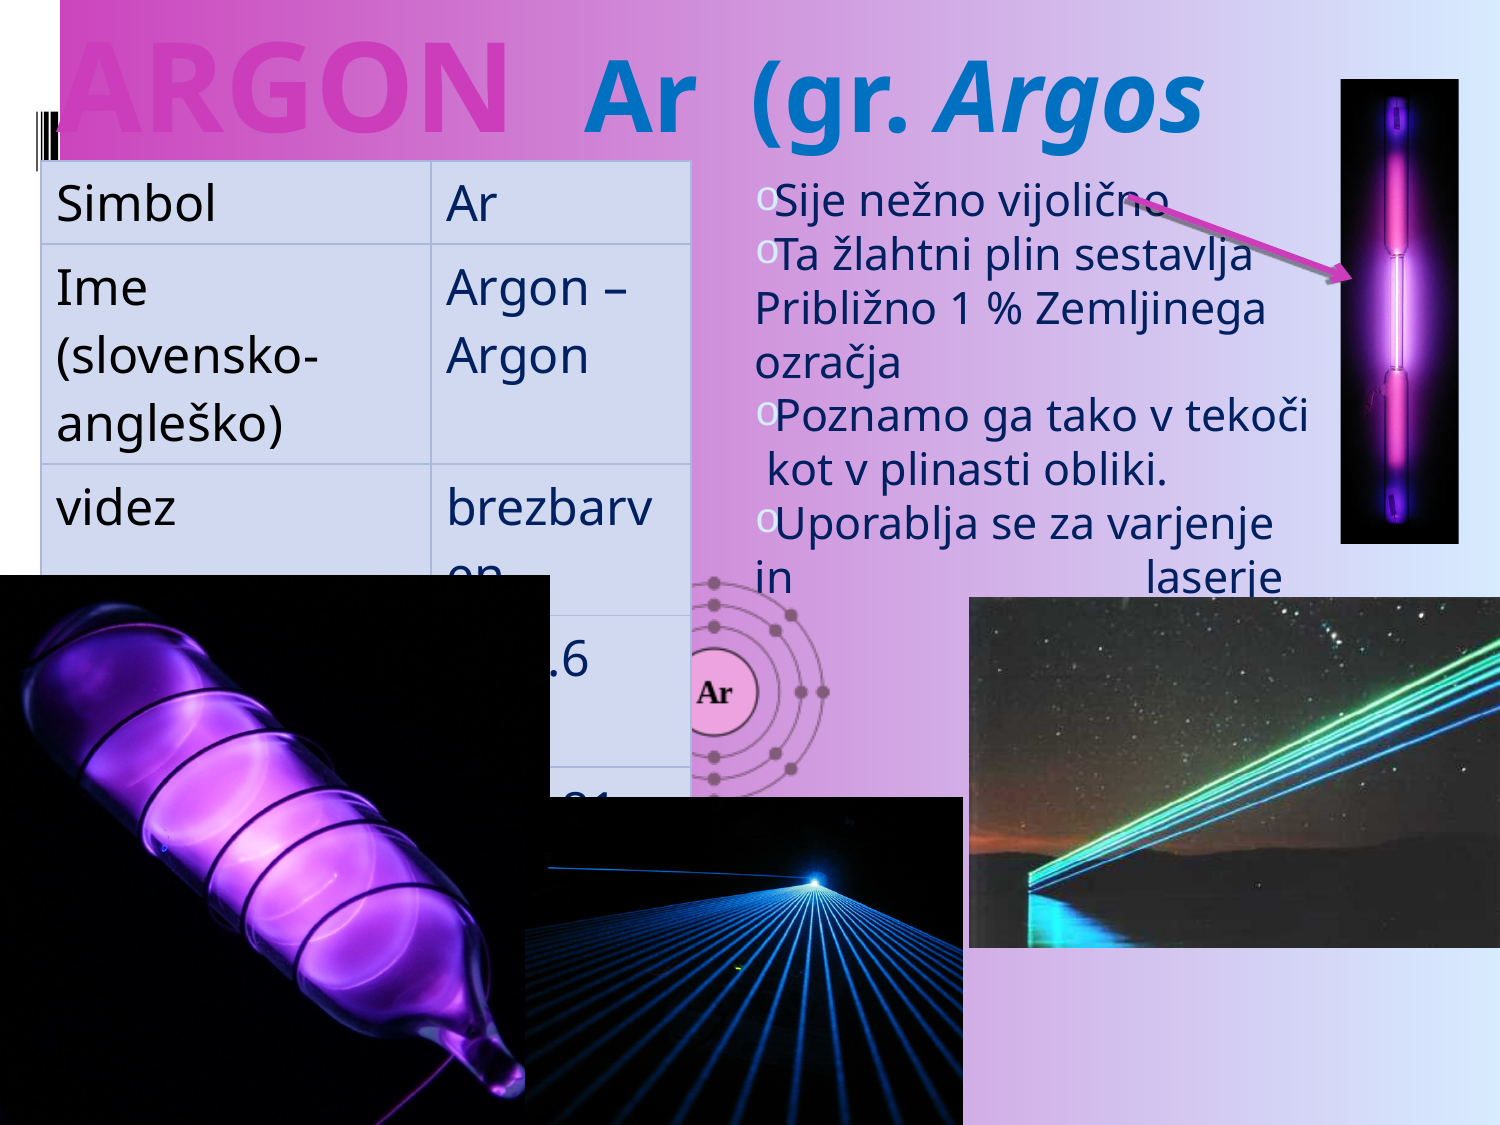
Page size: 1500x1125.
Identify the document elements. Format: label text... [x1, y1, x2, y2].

title ARGON Ar (gr. Argos 'len') [41, 0, 1365, 107]
table_cell brezbarven [432, 465, 690, 615]
subtitle Sije nežno vijolično Ta žlahtni plin sestavlja Približno 1 % Zemljinega ozračja Poznamo ga tako v tekoči kot v plinasti obliki. Uporablja se za varjenje in laserje [738, 137, 1329, 610]
table_cell -185.81 [550, 768, 690, 797]
table_header Simbol [42, 162, 430, 243]
picture [969, 597, 1500, 948]
table_cell -189.6 [550, 616, 690, 766]
picture [1340, 79, 1459, 544]
table_cell Argon – Argon [432, 245, 690, 463]
picture [0, 562, 963, 1125]
table_header Ar [432, 162, 690, 243]
table_cell Ime (slovensko-angleško) [42, 245, 430, 463]
table_cell videz [42, 465, 430, 575]
